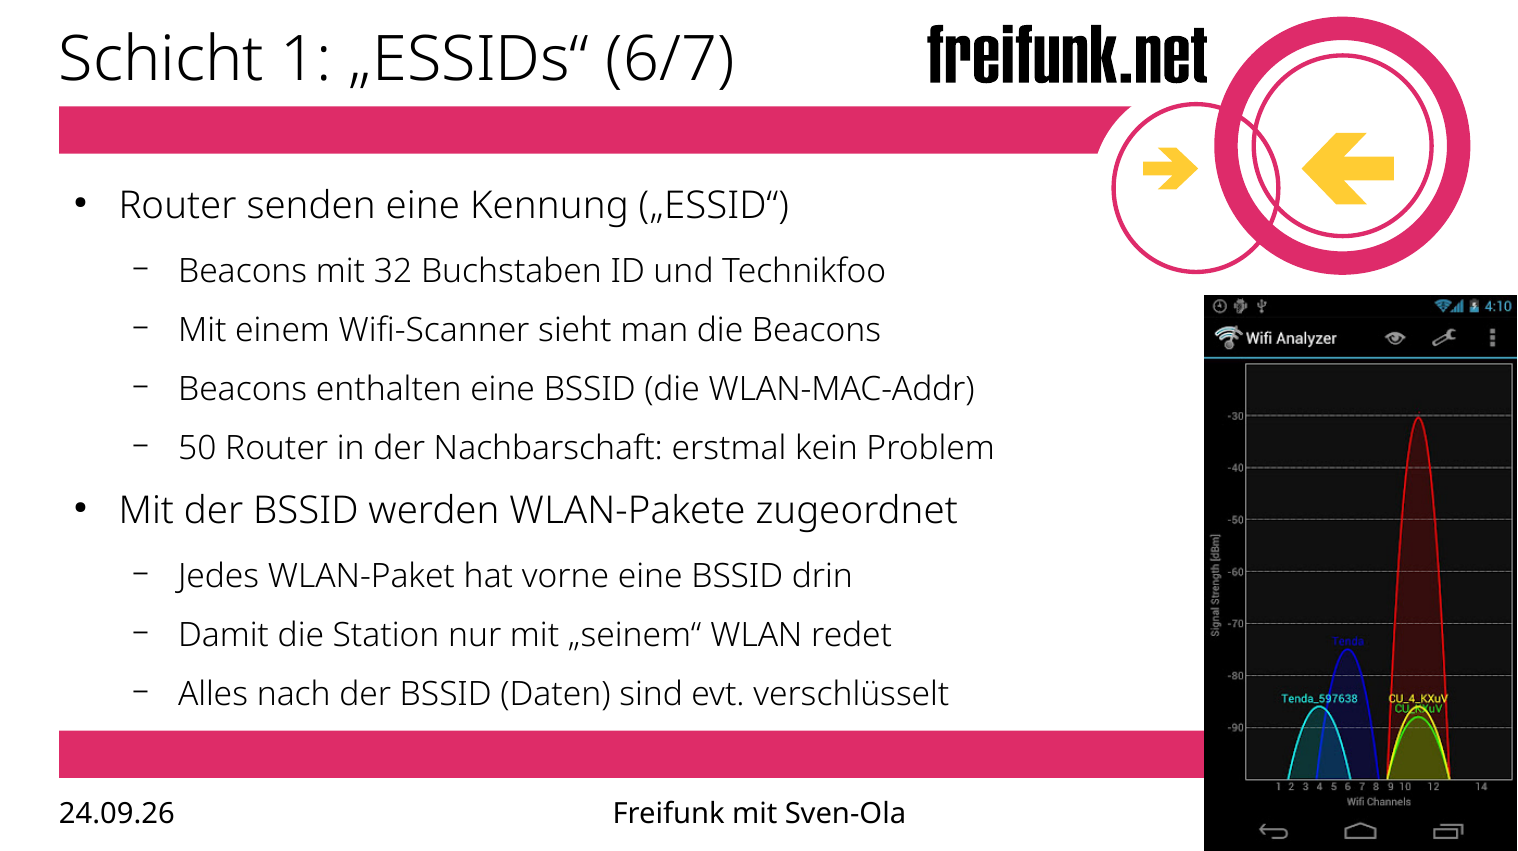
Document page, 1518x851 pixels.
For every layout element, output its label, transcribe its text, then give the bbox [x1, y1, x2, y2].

title Schicht 1: „ESSIDs“ (6/7) [59, 20, 910, 92]
list Router senden eine Kennung („ESSID“) Beacons mit 32 Buchstaben ID und Technikfoo Mit einem Wifi-Scanner sieht man die Beacons Beacons enthalten eine BSSID (die WLAN-MAC-Addr) 50 Router in der Nachbarschaft: erstmal kein Problem Mit der BSSID werden WLAN-Pakete zugeordnet Jedes WLAN-Paket hat vorne eine BSSID drin Damit die Station nur mit „seinem“ WLAN redet Alles nach der BSSID (Daten) sind evt. verschlüsselt [59, 177, 1459, 721]
picture [1204, 295, 1517, 851]
